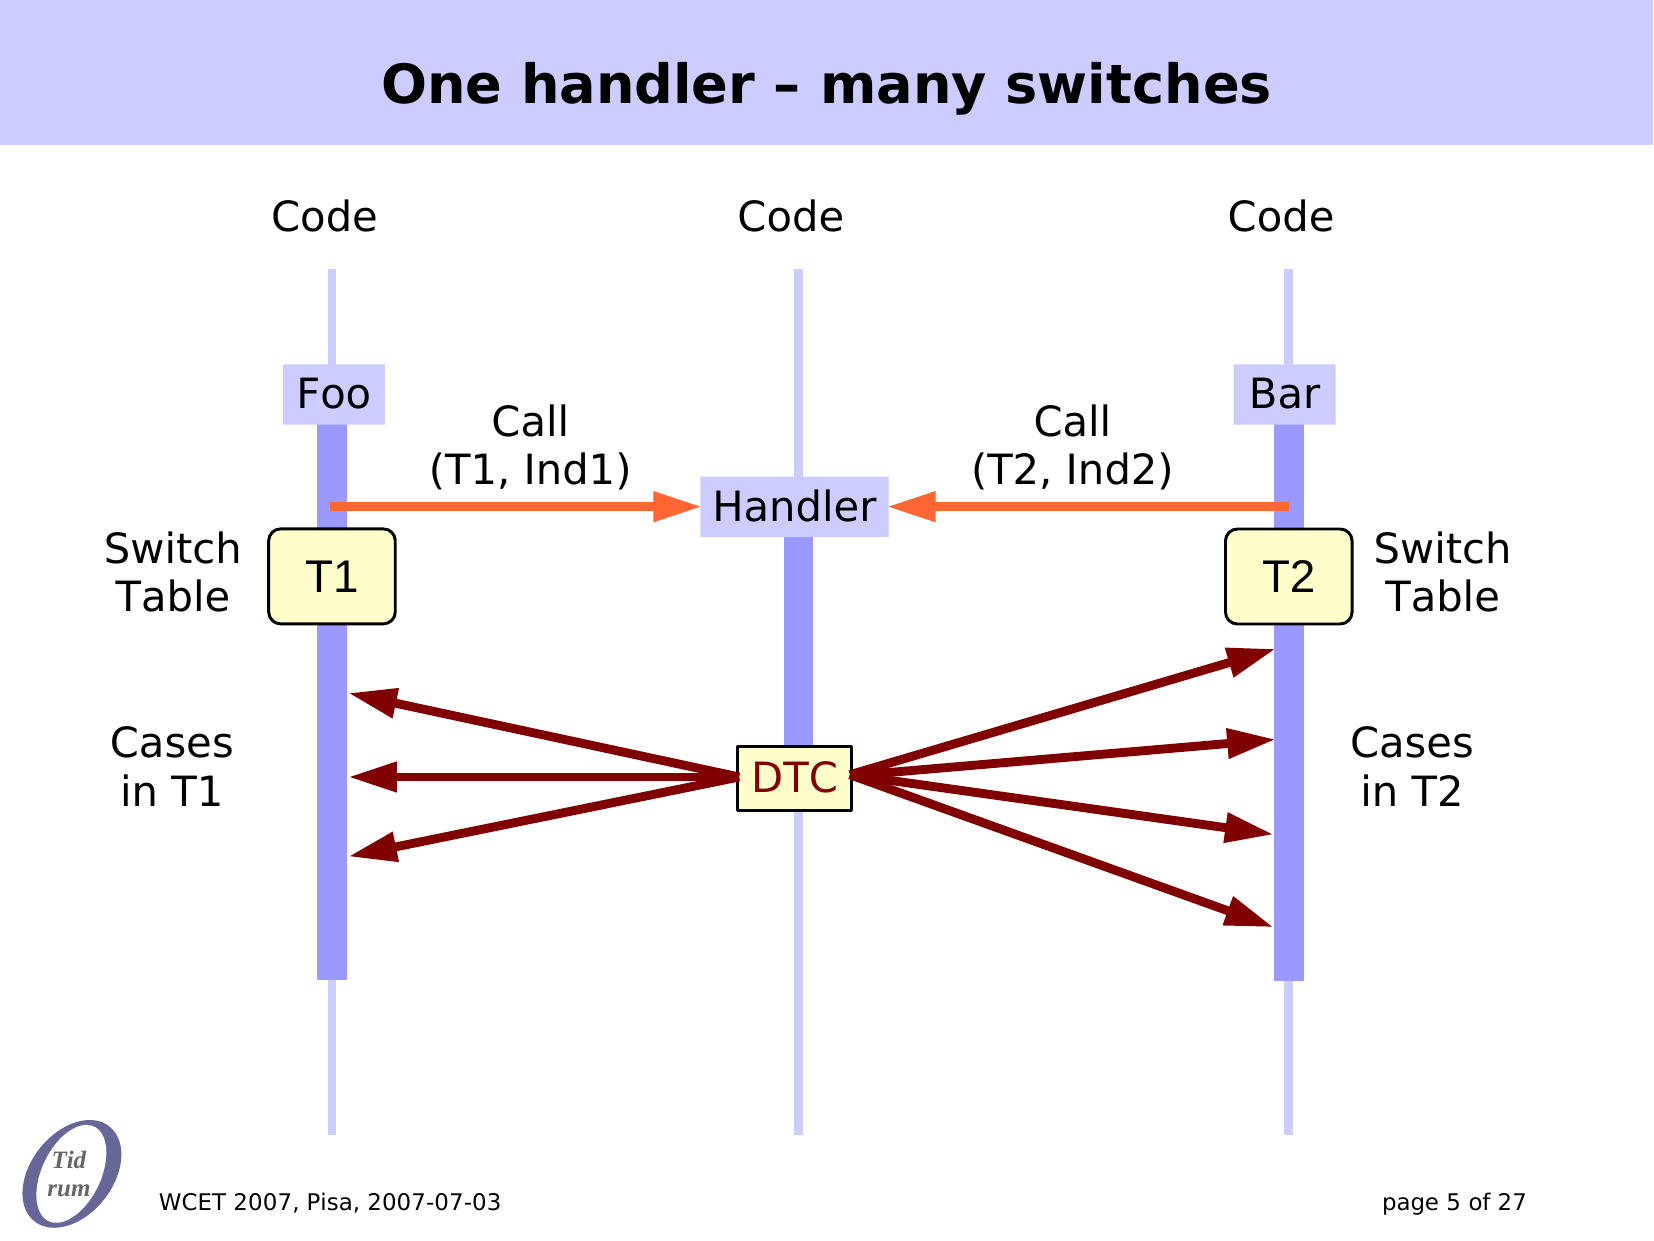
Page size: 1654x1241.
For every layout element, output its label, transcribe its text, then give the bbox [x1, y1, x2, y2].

text_box T2 [1225, 529, 1353, 624]
text_box Code [270, 192, 379, 242]
text_box Switch Table [1373, 524, 1512, 622]
text_box T1 [268, 528, 396, 624]
text_box Handler [700, 476, 889, 537]
text_box Code [1227, 193, 1335, 242]
text_box Code [737, 193, 845, 242]
text_box DTC [737, 746, 852, 811]
text_box Cases in T2 [1349, 719, 1475, 817]
text_box Switch Table [103, 524, 243, 622]
title One handler – many switches [121, 43, 1533, 126]
text_box Call (T2, Ind2) [971, 397, 1174, 495]
text_box Cases in T1 [109, 719, 234, 817]
text_box Call (T1, Ind1) [428, 397, 632, 495]
text_box Foo [282, 364, 385, 425]
text_box Bar [1233, 364, 1336, 425]
